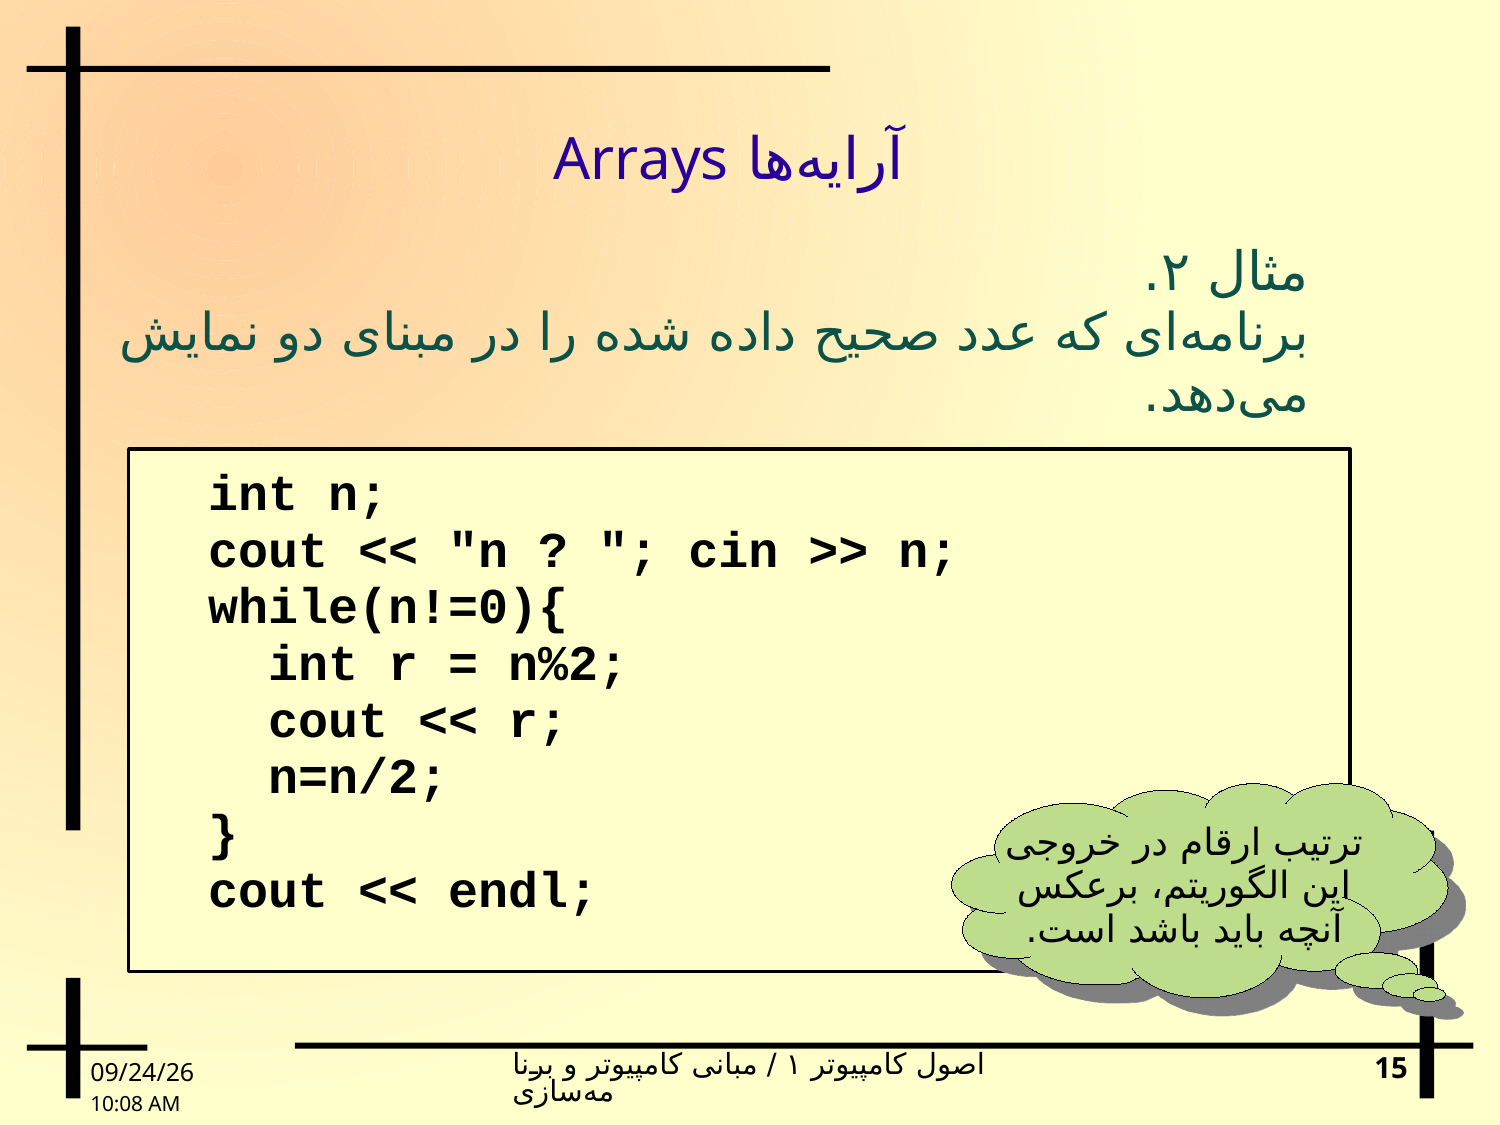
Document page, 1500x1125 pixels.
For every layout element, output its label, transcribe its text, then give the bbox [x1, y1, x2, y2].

title آرایه‌ها Arrays [113, 97, 1344, 217]
list مثال ۲. برنامه‌ای که عدد صحیح داده شده را در مبنای دو نمایش می‌دهد. [112, 239, 1362, 406]
text_box ترتیب ارقام در خروجی این الگوریتم، برعکس آنچه باید باشد است. [951, 783, 1449, 1002]
list int n; cout << "n ? "; cin >> n; while(n!=0){ int r = n%2; cout << r; n=n/2; } cout << endl; [128, 448, 1351, 972]
